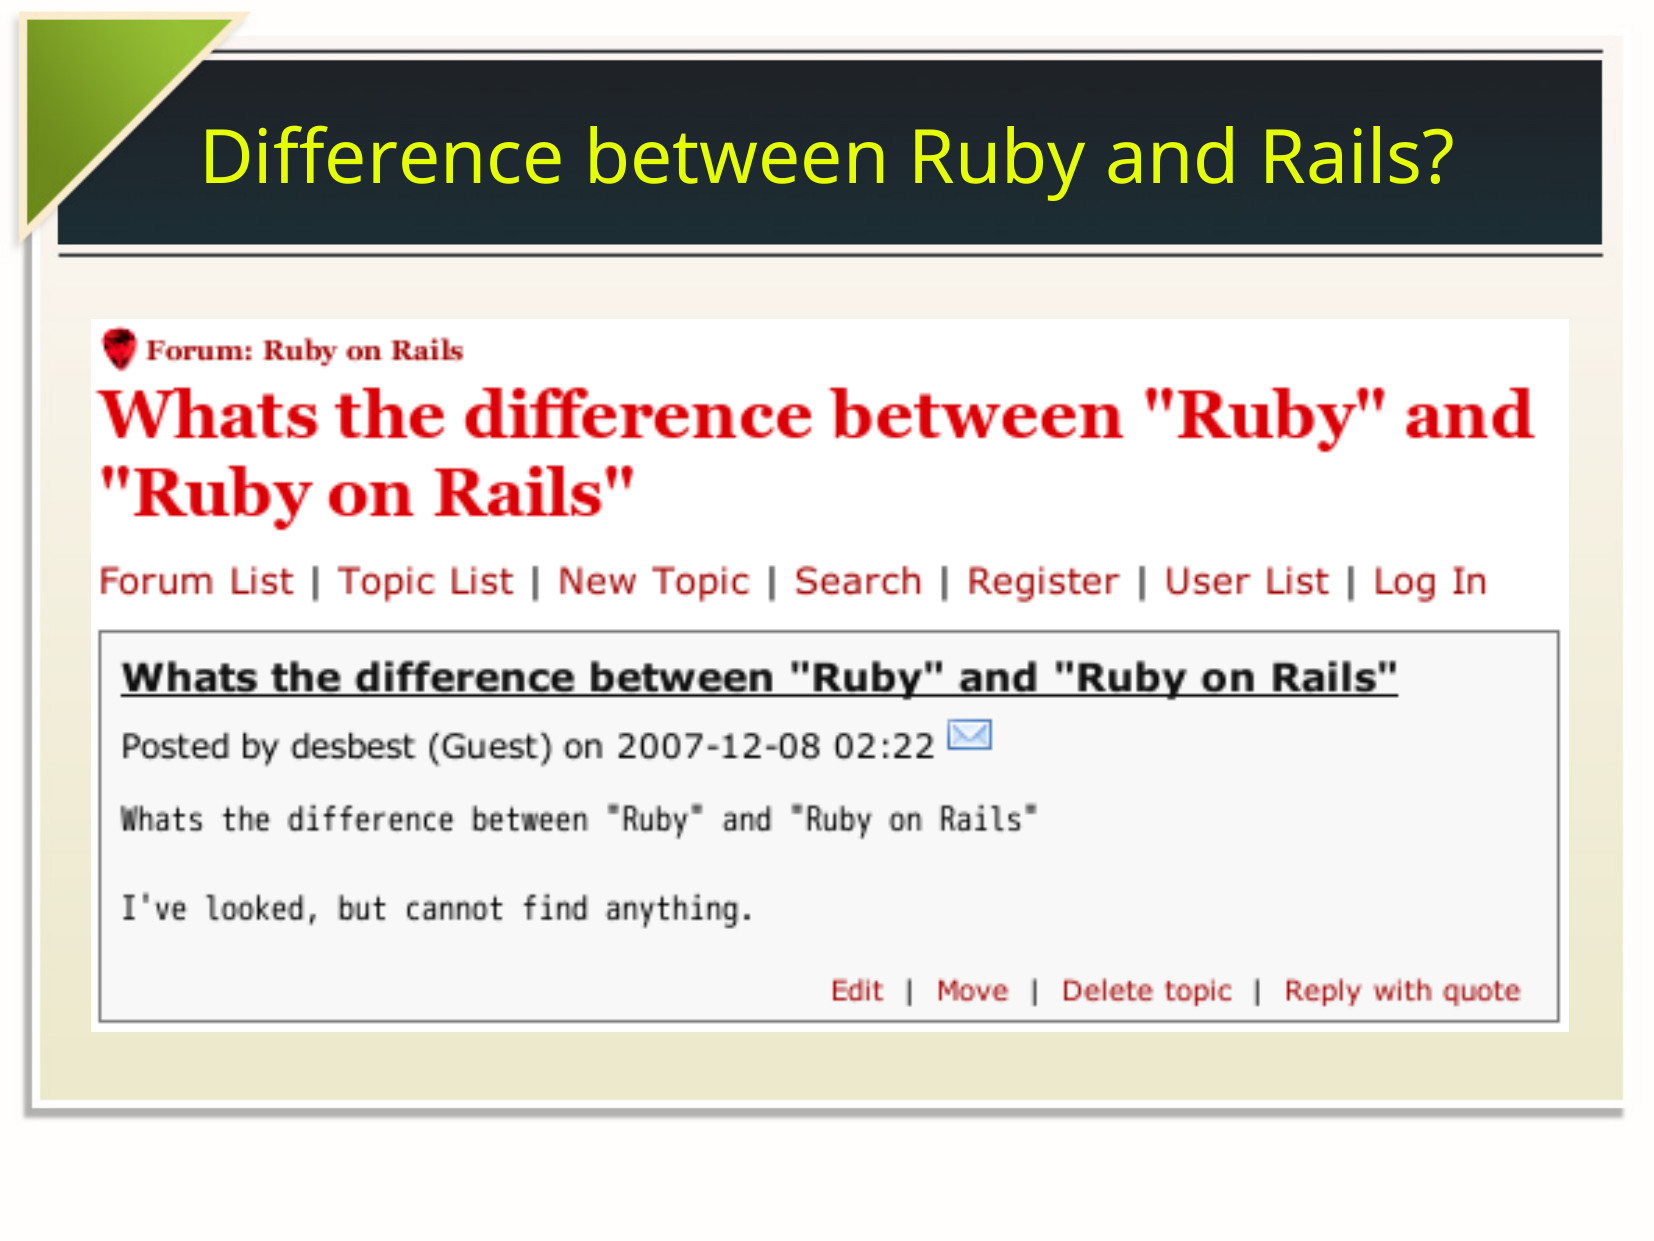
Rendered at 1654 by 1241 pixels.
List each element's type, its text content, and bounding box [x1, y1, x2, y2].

picture [0, 0, 1654, 1241]
title Difference between Ruby and Rails? [121, 73, 1534, 237]
